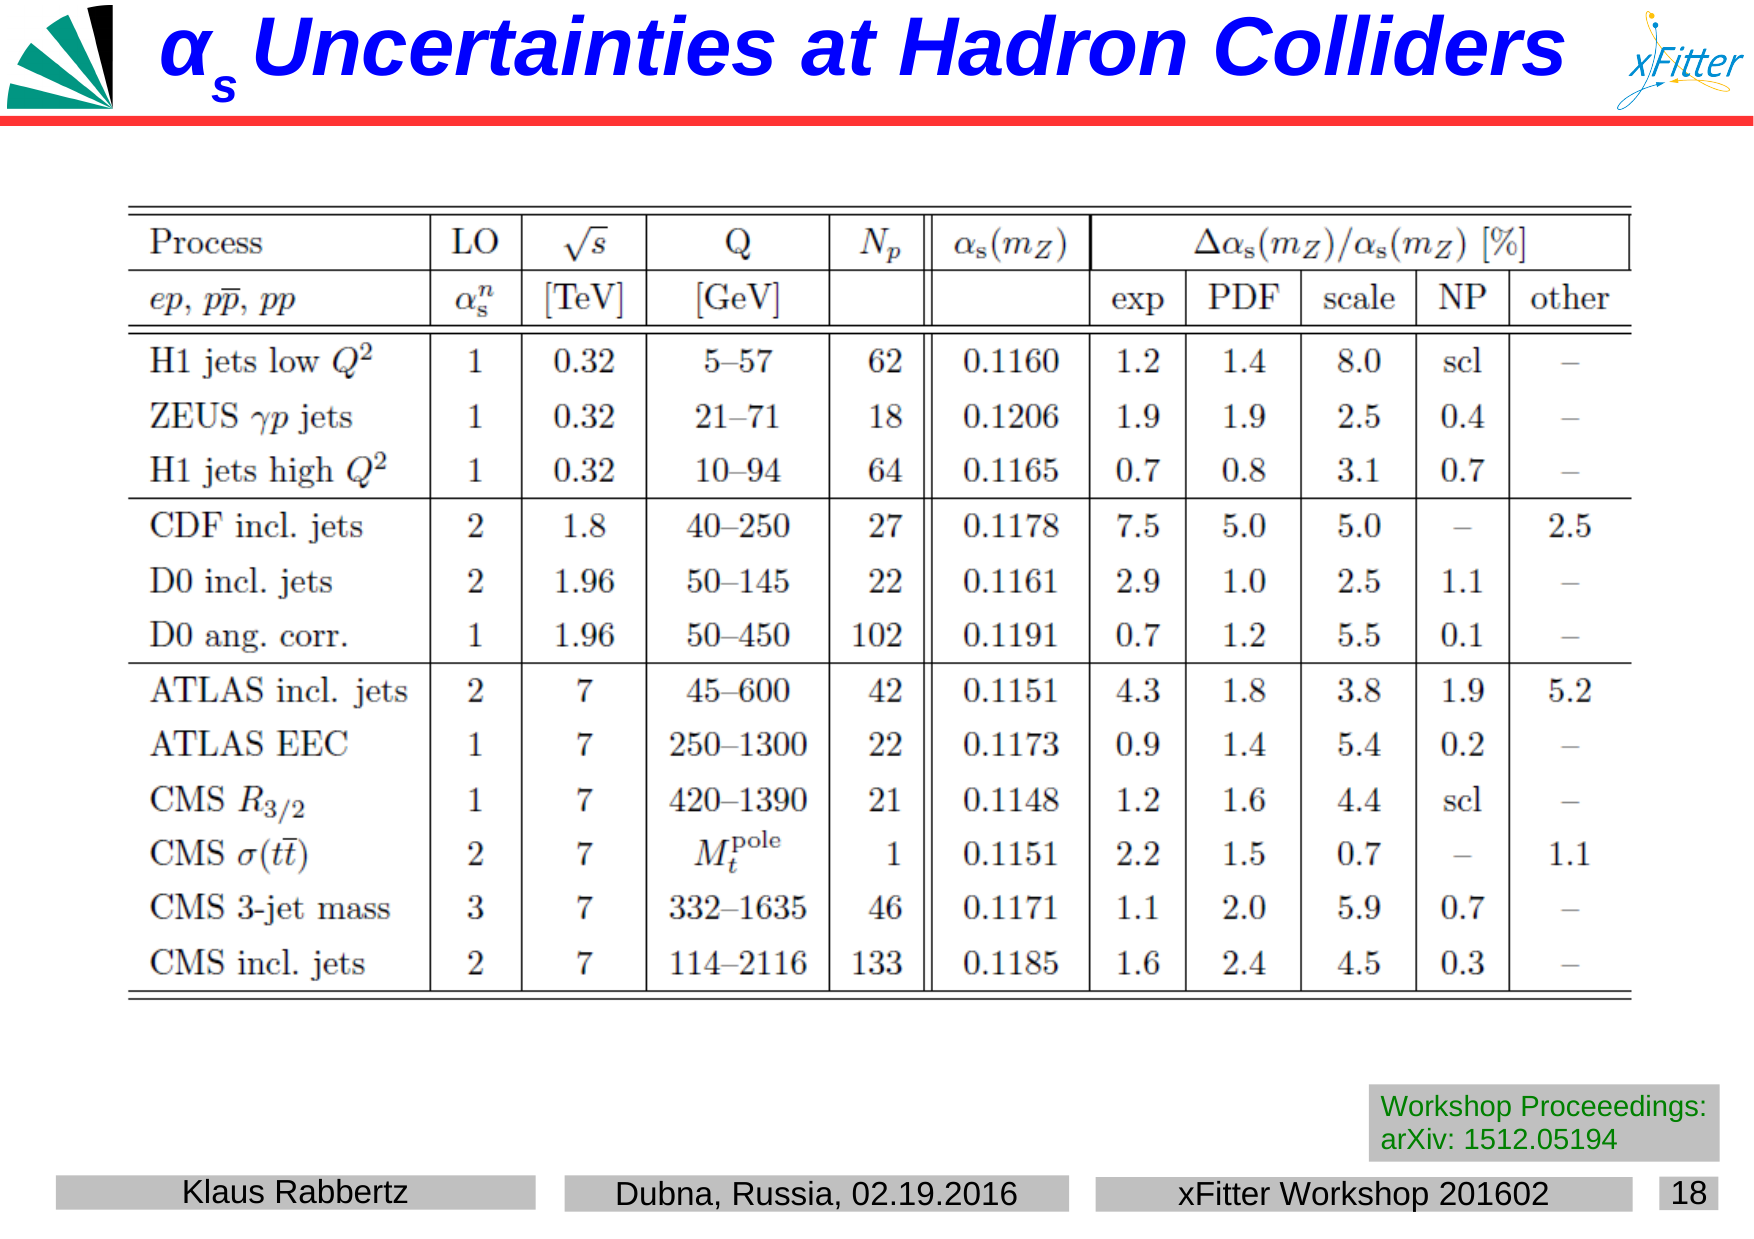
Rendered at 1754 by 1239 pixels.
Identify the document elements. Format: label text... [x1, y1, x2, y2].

picture [7, 5, 113, 110]
picture [108, 192, 1646, 1027]
title αs Uncertainties at Hadron Colliders [129, 0, 1600, 114]
text_box Workshop Proceeedings: arXiv: 1512.05194 [1368, 1084, 1720, 1162]
picture [1617, 11, 1744, 110]
